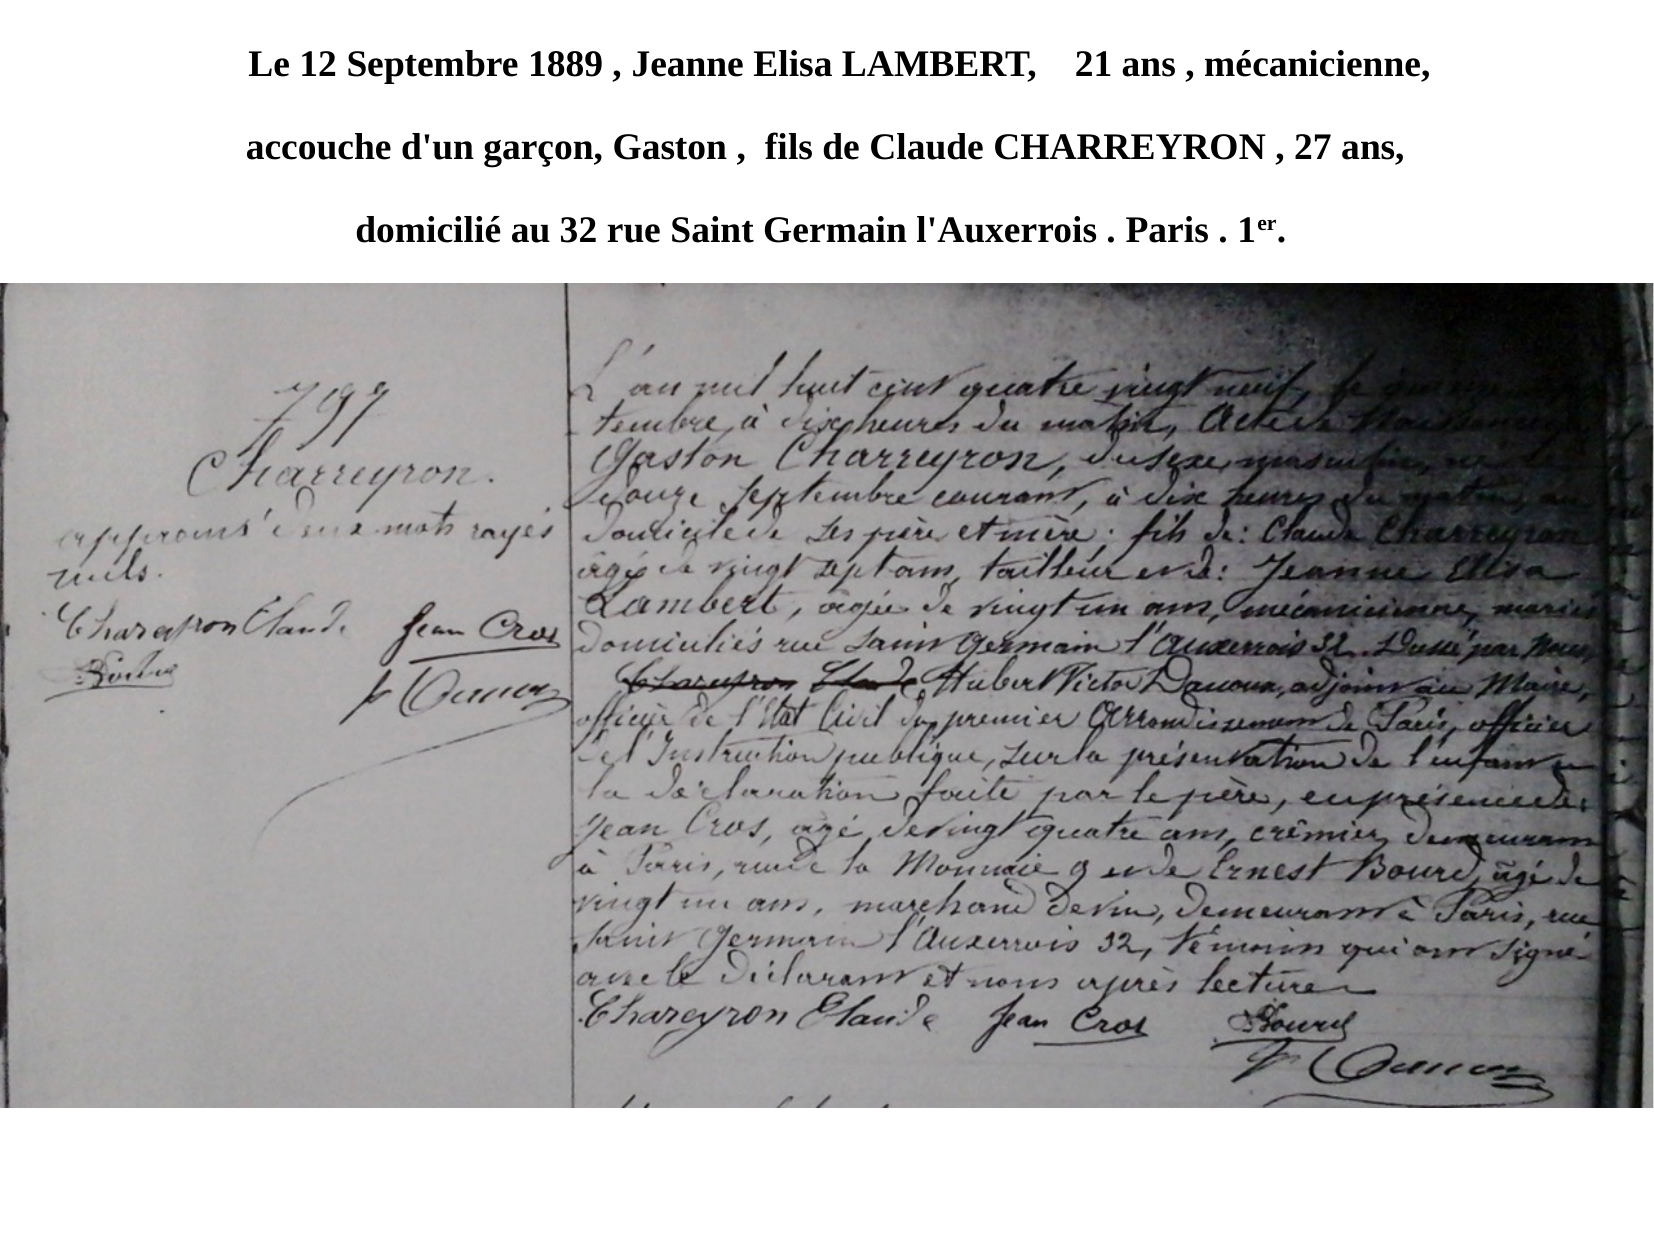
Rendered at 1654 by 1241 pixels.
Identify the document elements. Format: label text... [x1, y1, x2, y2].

picture [0, 283, 1654, 1108]
text_box Le 12 Septembre 1889 , Jeanne Elisa LAMBERT, 21 ans , mécanicienne, accouche d'un garçon, Gaston , fils de Claude CHARREYRON , 27 ans, domicilié au 32 rue Saint Germain l'Auxerrois . Paris . 1er. [23, 35, 1619, 268]
